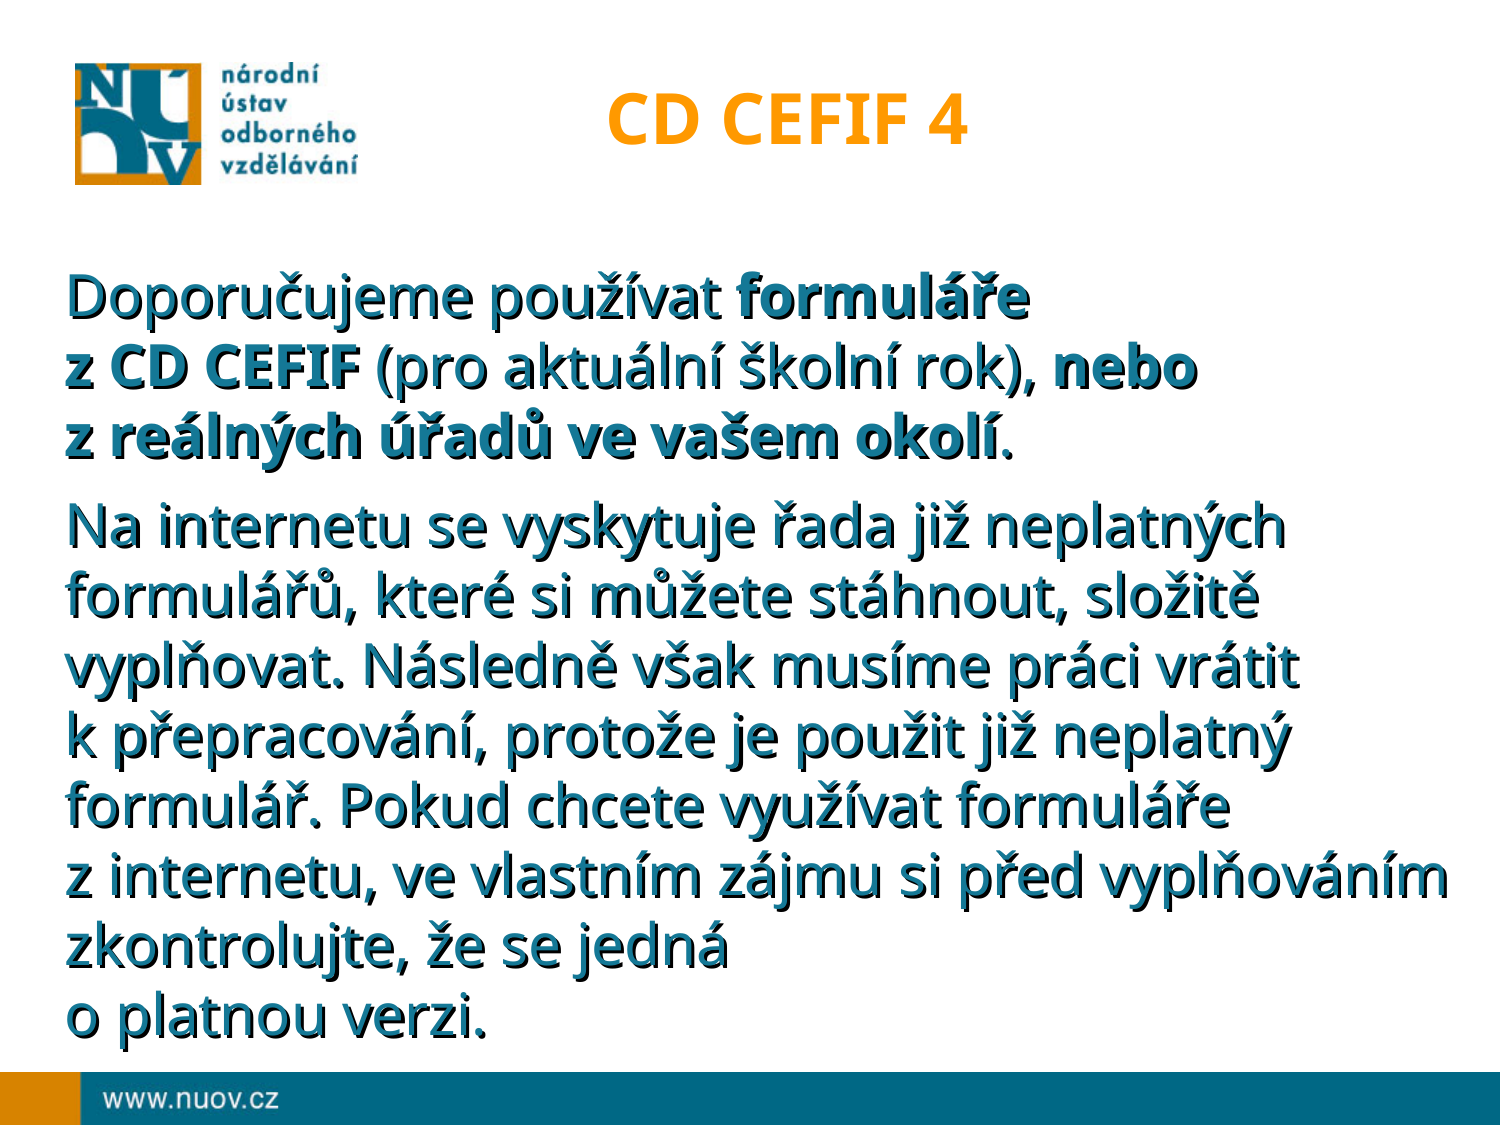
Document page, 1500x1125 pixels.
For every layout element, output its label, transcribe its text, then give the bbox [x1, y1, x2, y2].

text_box [75, 62, 358, 185]
title CD CEFIF 4 [374, 24, 1475, 188]
text_box [0, 1072, 1500, 1125]
text_box Doporučujeme používat formuláře z CD CEFIF (pro aktuální školní rok), nebo z reálných úřadů ve vašem okolí. Na internetu se vyskytuje řada již neplatných formulářů, které si můžete stáhnout, složitě vyplňovat. Následně však musíme práci vrátit k přepracování, protože je použit již neplatný formulář. Pokud chcete využívat formuláře z internetu, ve vlastním zájmu si před vyplňováním zkontrolujte, že se jedná o platnou verzi. [49, 249, 1500, 1056]
